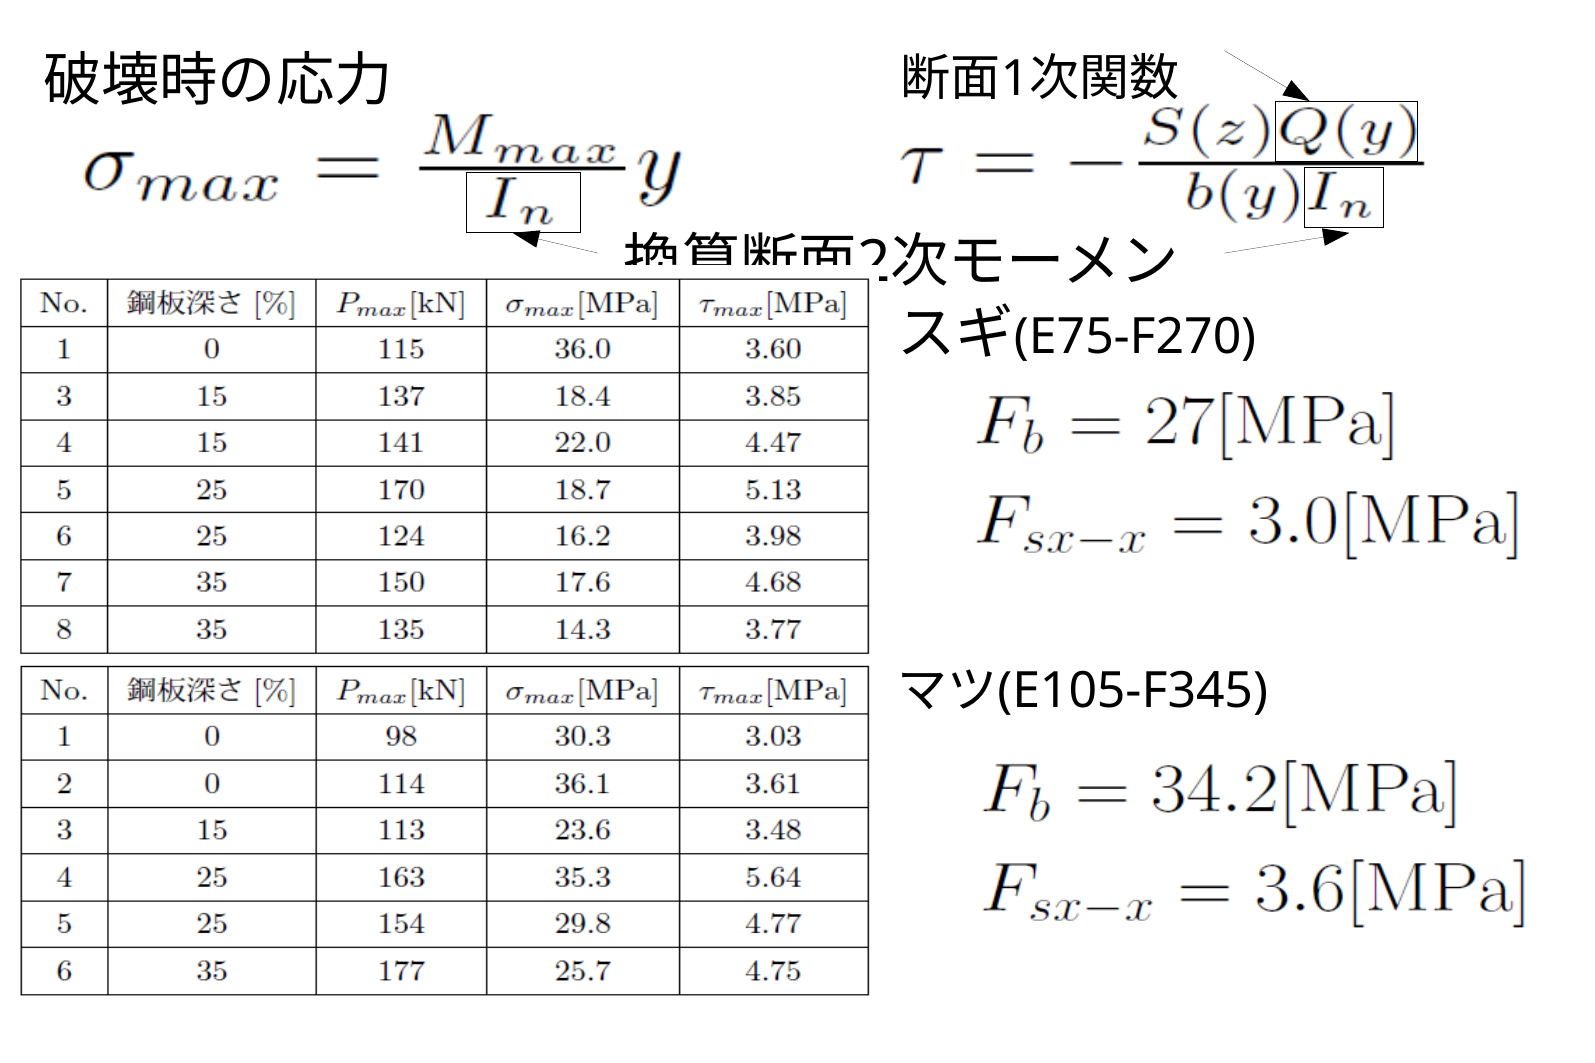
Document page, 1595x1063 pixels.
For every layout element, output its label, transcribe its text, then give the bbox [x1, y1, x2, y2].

picture [882, 50, 1453, 264]
picture [1276, 102, 1417, 161]
picture [5, 265, 879, 1003]
picture [68, 75, 723, 259]
text_box マツ(E105-F345) [882, 641, 1339, 711]
text_box スギ(E75-F270) [882, 278, 1282, 356]
text_box 破壊時の応力 [28, 25, 485, 111]
picture [1305, 168, 1383, 227]
picture [974, 725, 1539, 934]
text_box 換算断面2次モーメント [609, 206, 1225, 284]
picture [963, 374, 1538, 583]
text_box 断面1次関数 [885, 29, 1228, 99]
